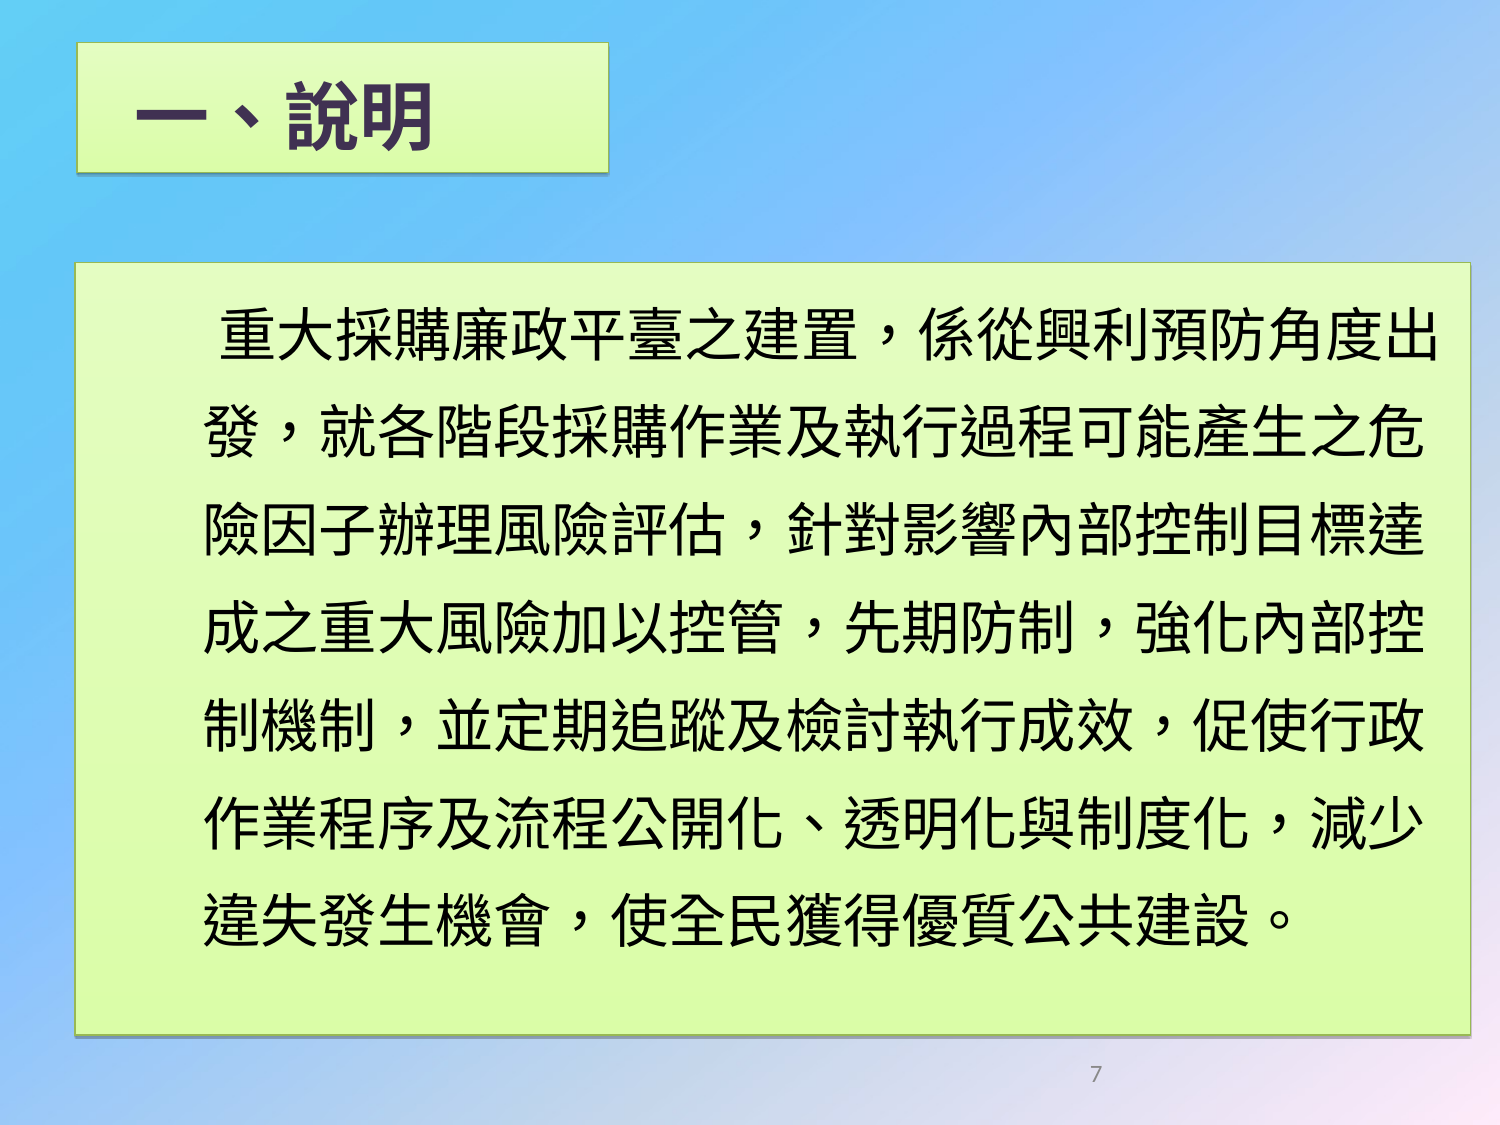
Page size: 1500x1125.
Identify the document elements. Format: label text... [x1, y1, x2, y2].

text_box [1074, 1042, 1426, 1103]
title 一、說明 [76, 42, 609, 173]
list 重大採購廉政平臺之建置，係從興利預防角度出發，就各階段採購作業及執行過程可能產生之危險因子辦理風險評估，針對影響內部控制目標達成之重大風險加以控管，先期防制，強化內部控制機制，並定期追蹤及檢討執行成效，促使行政作業程序及流程公開化、透明化與制度化，減少違失發生機會，使全民獲得優質公共建設。 [75, 262, 1471, 1035]
